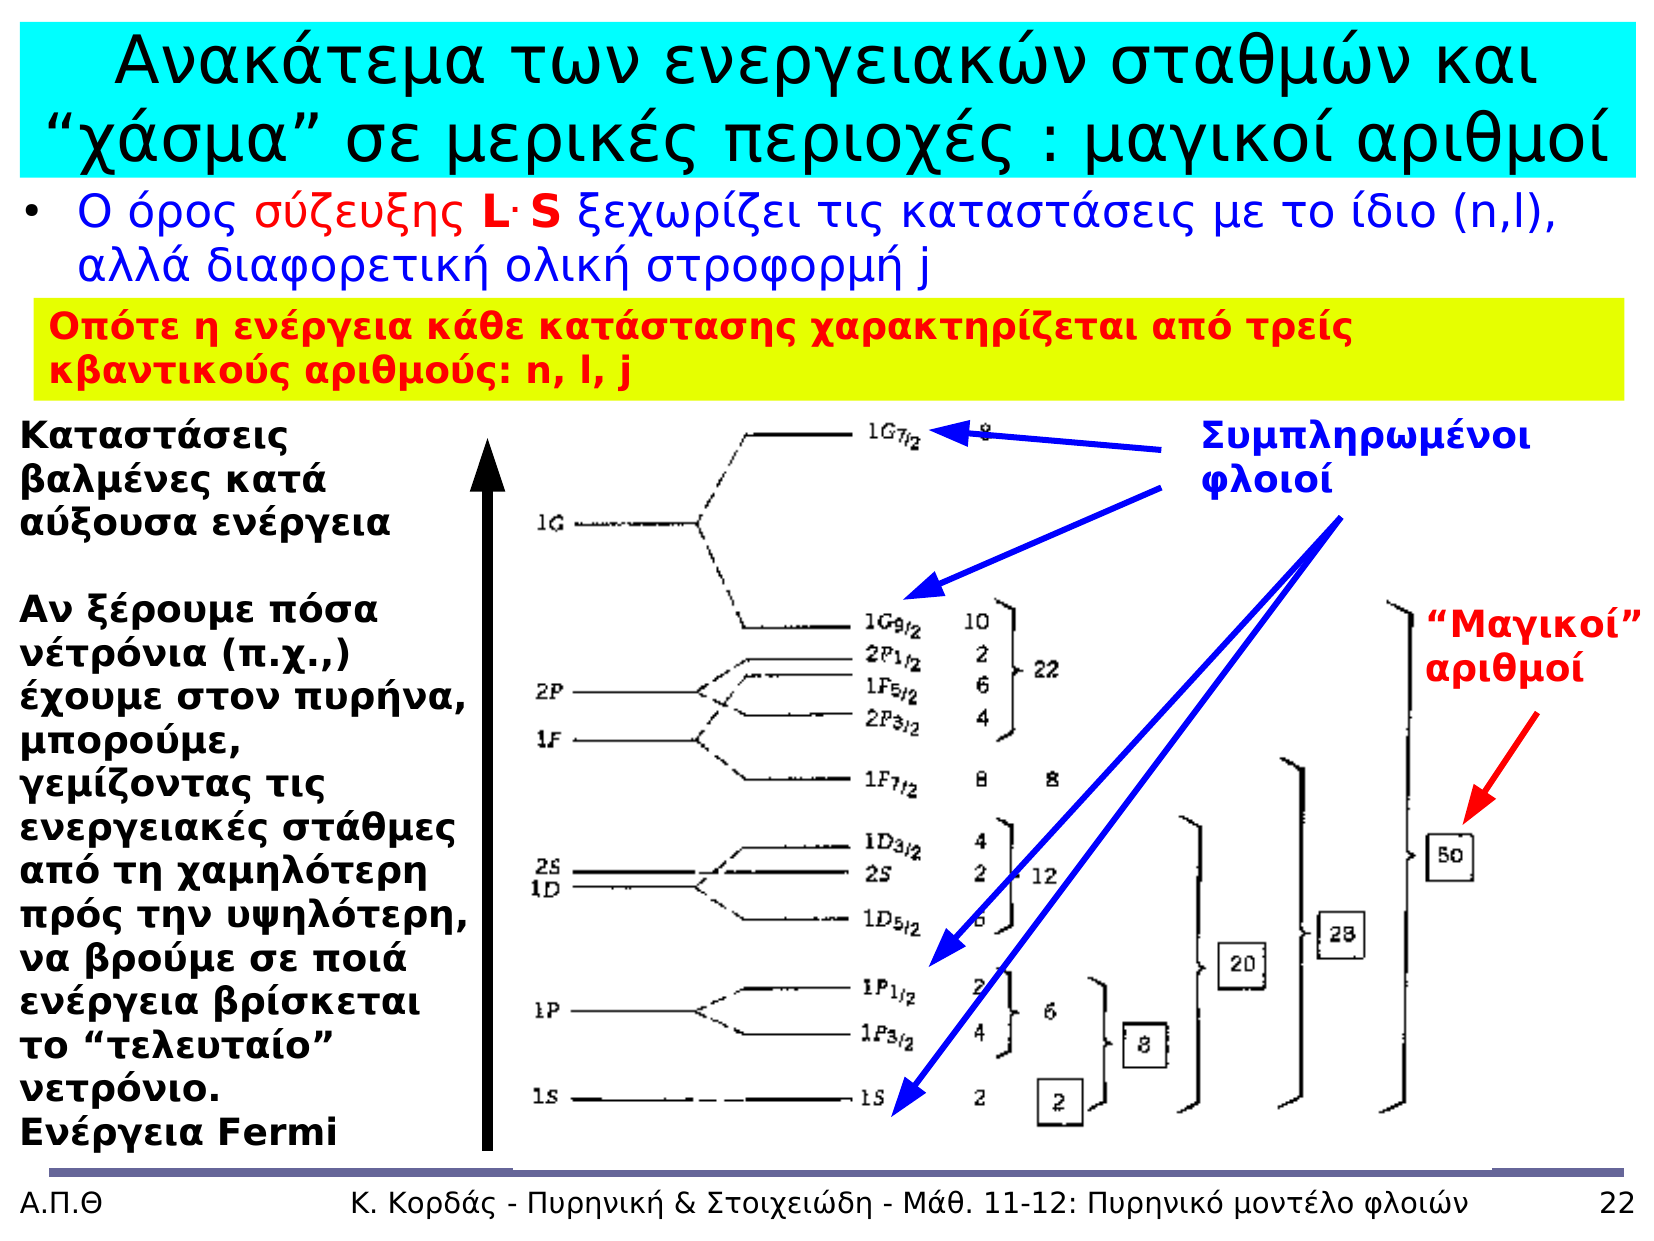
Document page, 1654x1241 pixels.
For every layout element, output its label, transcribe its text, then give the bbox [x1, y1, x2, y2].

picture [513, 404, 1492, 1170]
text_box Συμπληρωμένοι φλοιοί [1185, 406, 1654, 510]
text_box “Μαγικοί” αριθμοί [1410, 595, 1654, 699]
text_box Οπότε η ενέργεια κάθε κατάστασης χαρακτηρίζεται από τρείς κβαντικούς αριθμούς: n, l, j [33, 297, 1625, 401]
title Ανακάτεμα των ενεργειακών σταθμών και “χάσμα” σε μερικές περιοχές : μαγικοί αριθμοί [19, 21, 1636, 178]
list Ο όρος σύζευξης L. S ξεχωρίζει τις καταστάσεις με το ίδιο (n,l), αλλά διαφορετική ολική στροφορμή j [5, 185, 1636, 294]
text_box Καταστάσεις βαλμένες κατά αύξουσα ενέργεια Αν ξέρουμε πόσα νέτρόνια (π.χ.,) έχουμε στον πυρήνα, μπορούμε, γεμίζοντας τις ενεργειακές στάθμες από τη χαμηλότερη πρός την υψηλότερη, να βρούμε σε ποιά ενέργεια βρίσκεται το “τελευταίο” νετρόνιο. Ενέργεια Fermi [4, 406, 490, 1170]
